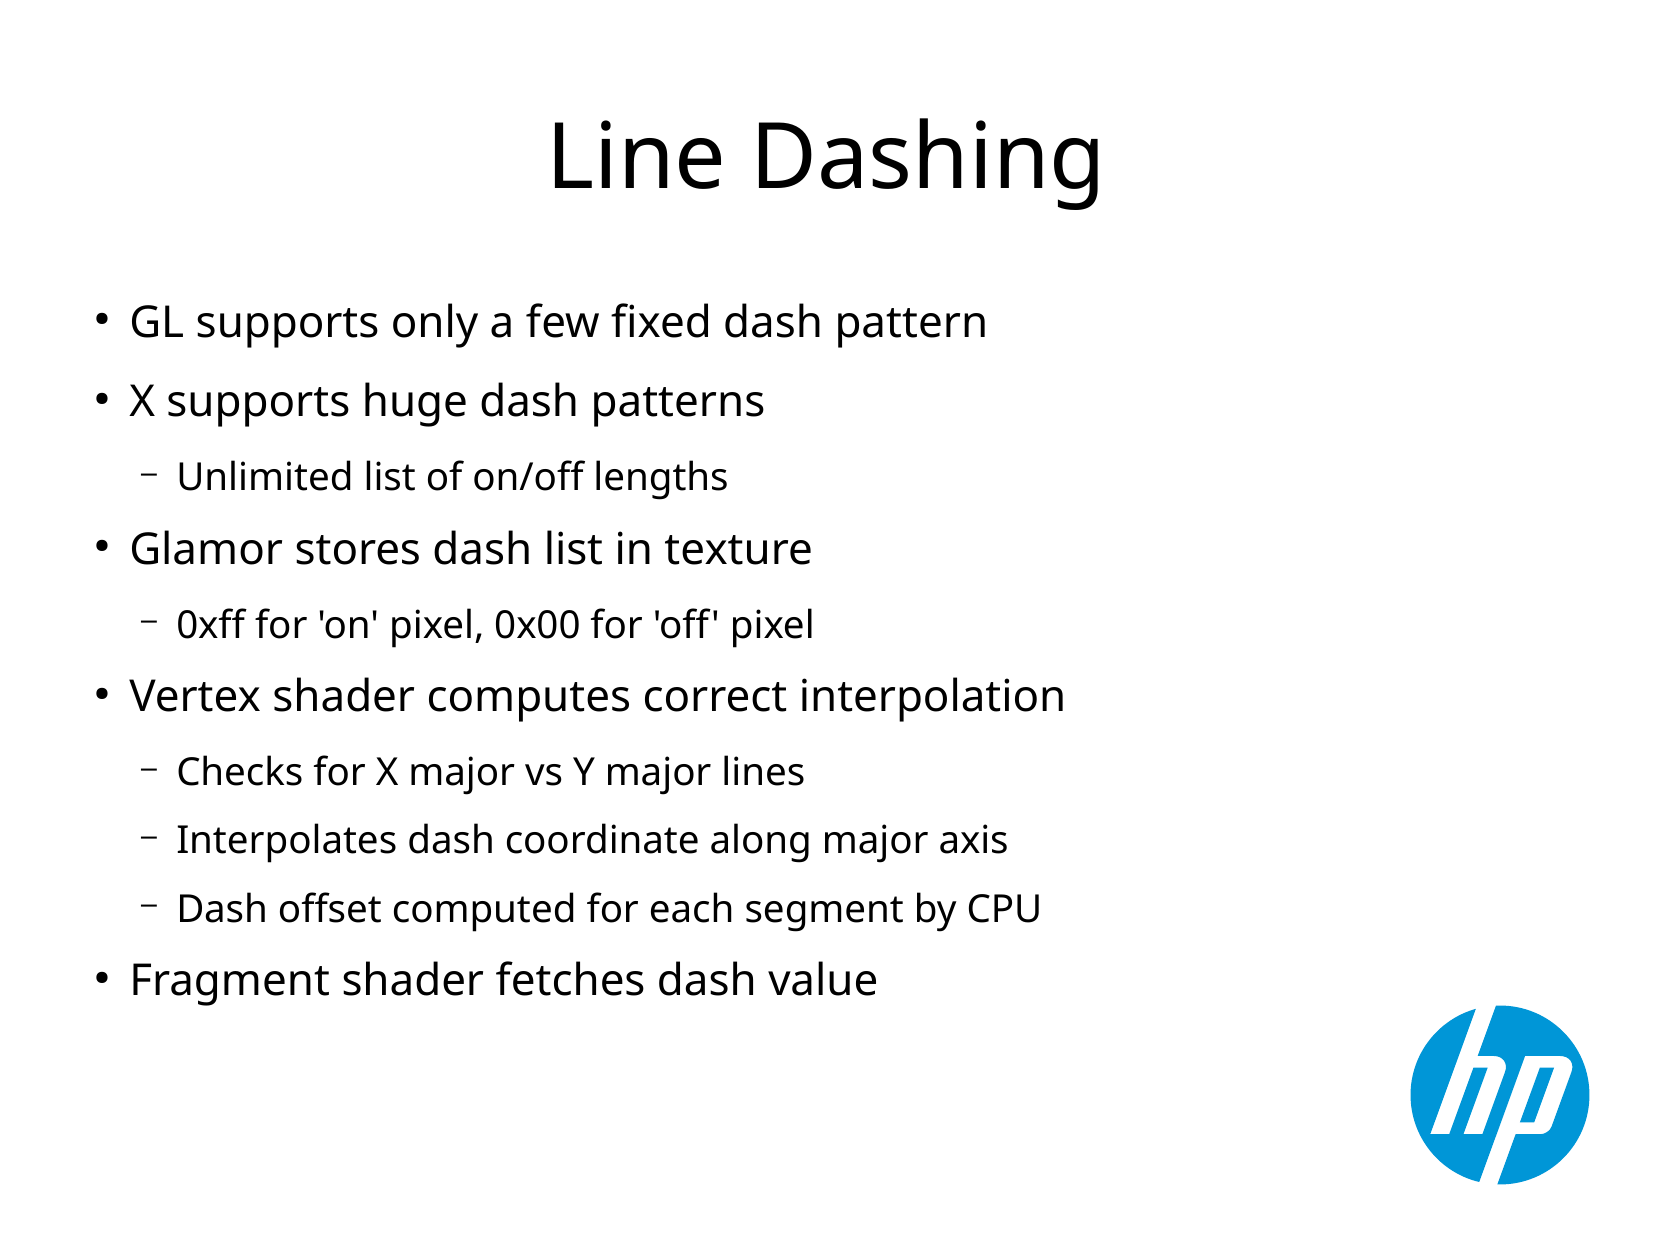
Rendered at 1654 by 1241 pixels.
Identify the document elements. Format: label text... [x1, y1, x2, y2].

list GL supports only a few fixed dash pattern X supports huge dash patterns Unlimited list of on/off lengths Glamor stores dash list in texture 0xff for 'on' pixel, 0x00 for 'off' pixel Vertex shader computes correct interpolation Checks for X major vs Y major lines Interpolates dash coordinate along major axis Dash offset computed for each segment by CPU Fragment shader fetches dash value [82, 290, 1571, 1010]
title Line Dashing [82, 49, 1571, 257]
